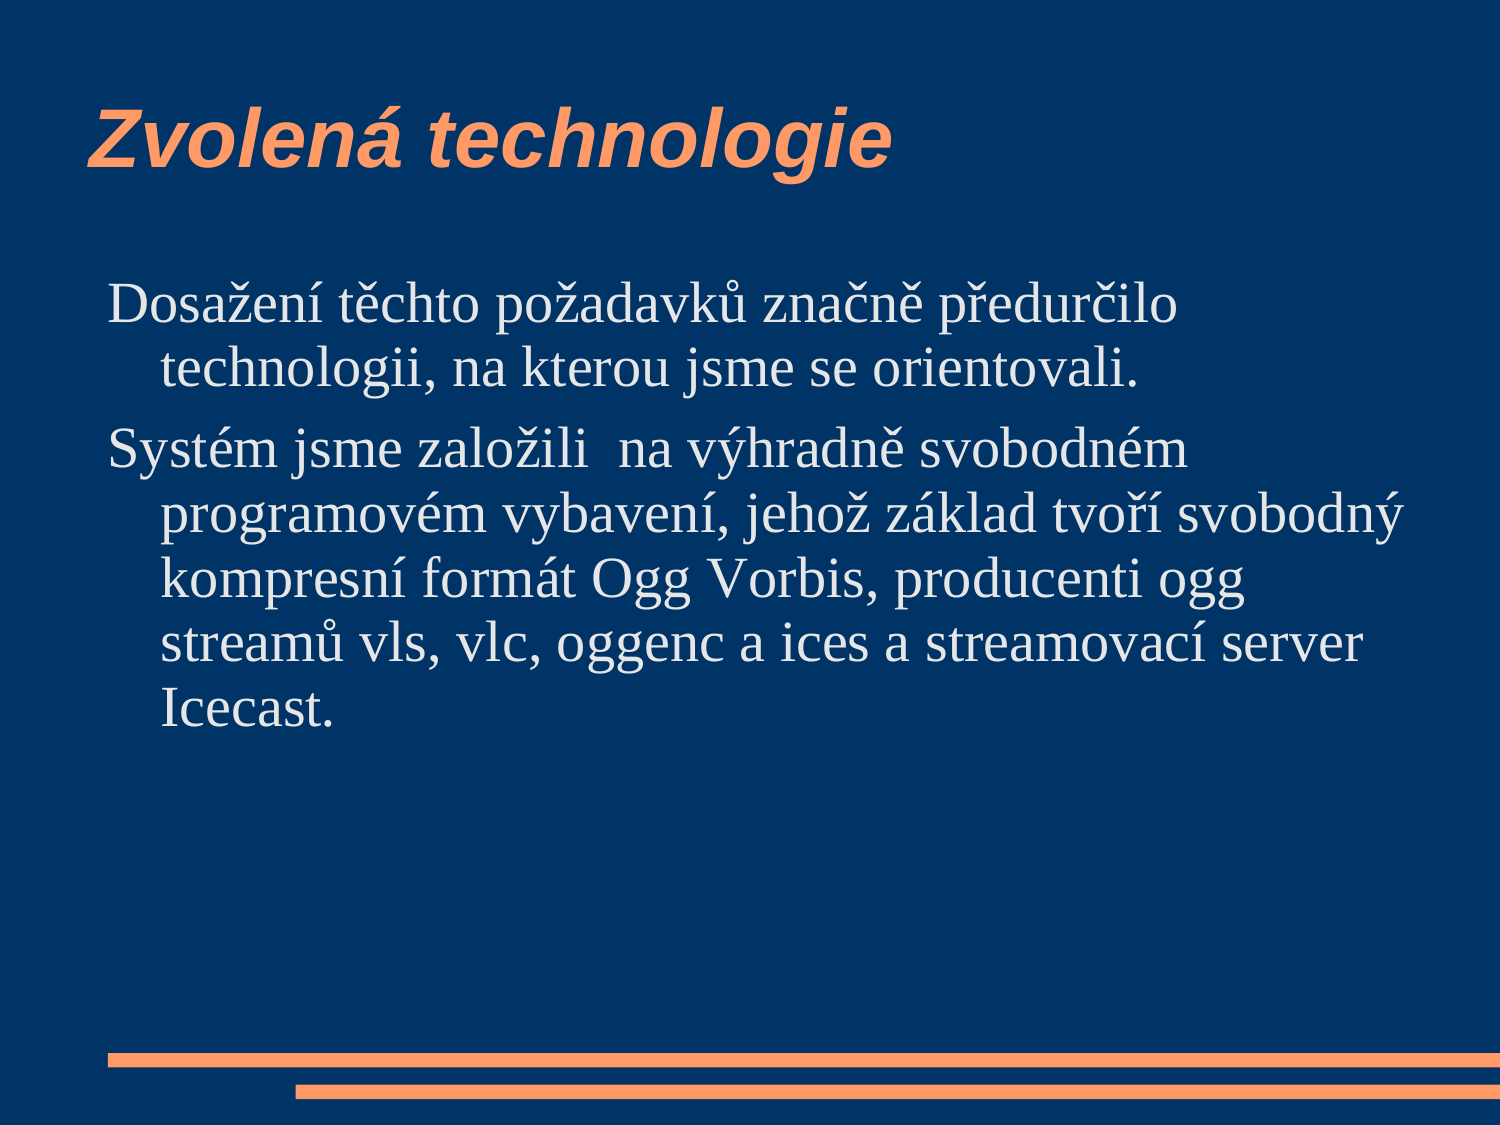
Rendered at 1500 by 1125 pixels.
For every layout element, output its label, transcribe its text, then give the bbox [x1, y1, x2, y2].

list Dosažení těchto požadavků značně předurčilo technologii, na kterou jsme se orientovali. Systém jsme založili na výhradně svobodném programovém vybavení, jehož základ tvoří svobodný kompresní formát Ogg Vorbis, producenti ogg streamů vls, vlc, oggenc a ices a streamovací server Icecast. [75, 262, 1426, 1006]
title Zvolená technologie [75, 45, 1426, 233]
